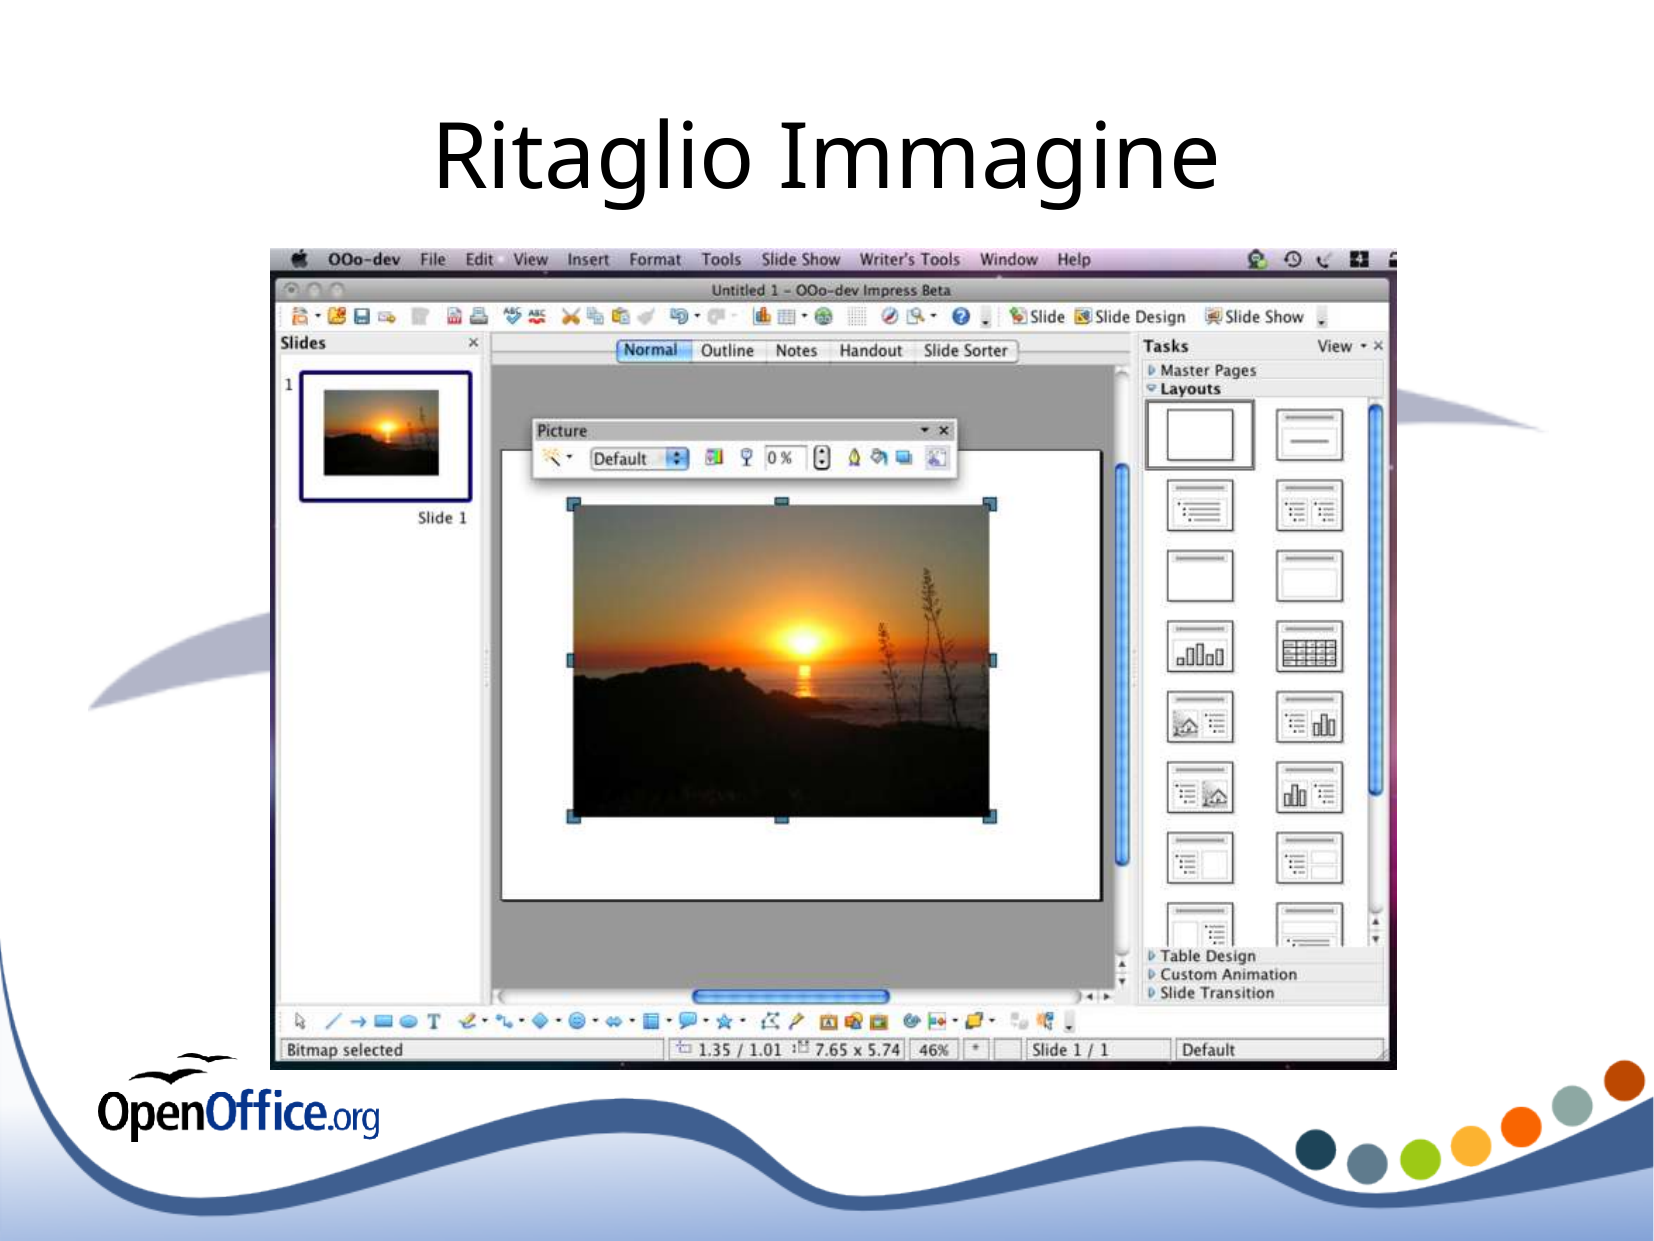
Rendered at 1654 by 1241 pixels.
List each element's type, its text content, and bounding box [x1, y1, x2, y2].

picture [0, 250, 1654, 1241]
title Ritaglio Immagine [82, 56, 1571, 250]
